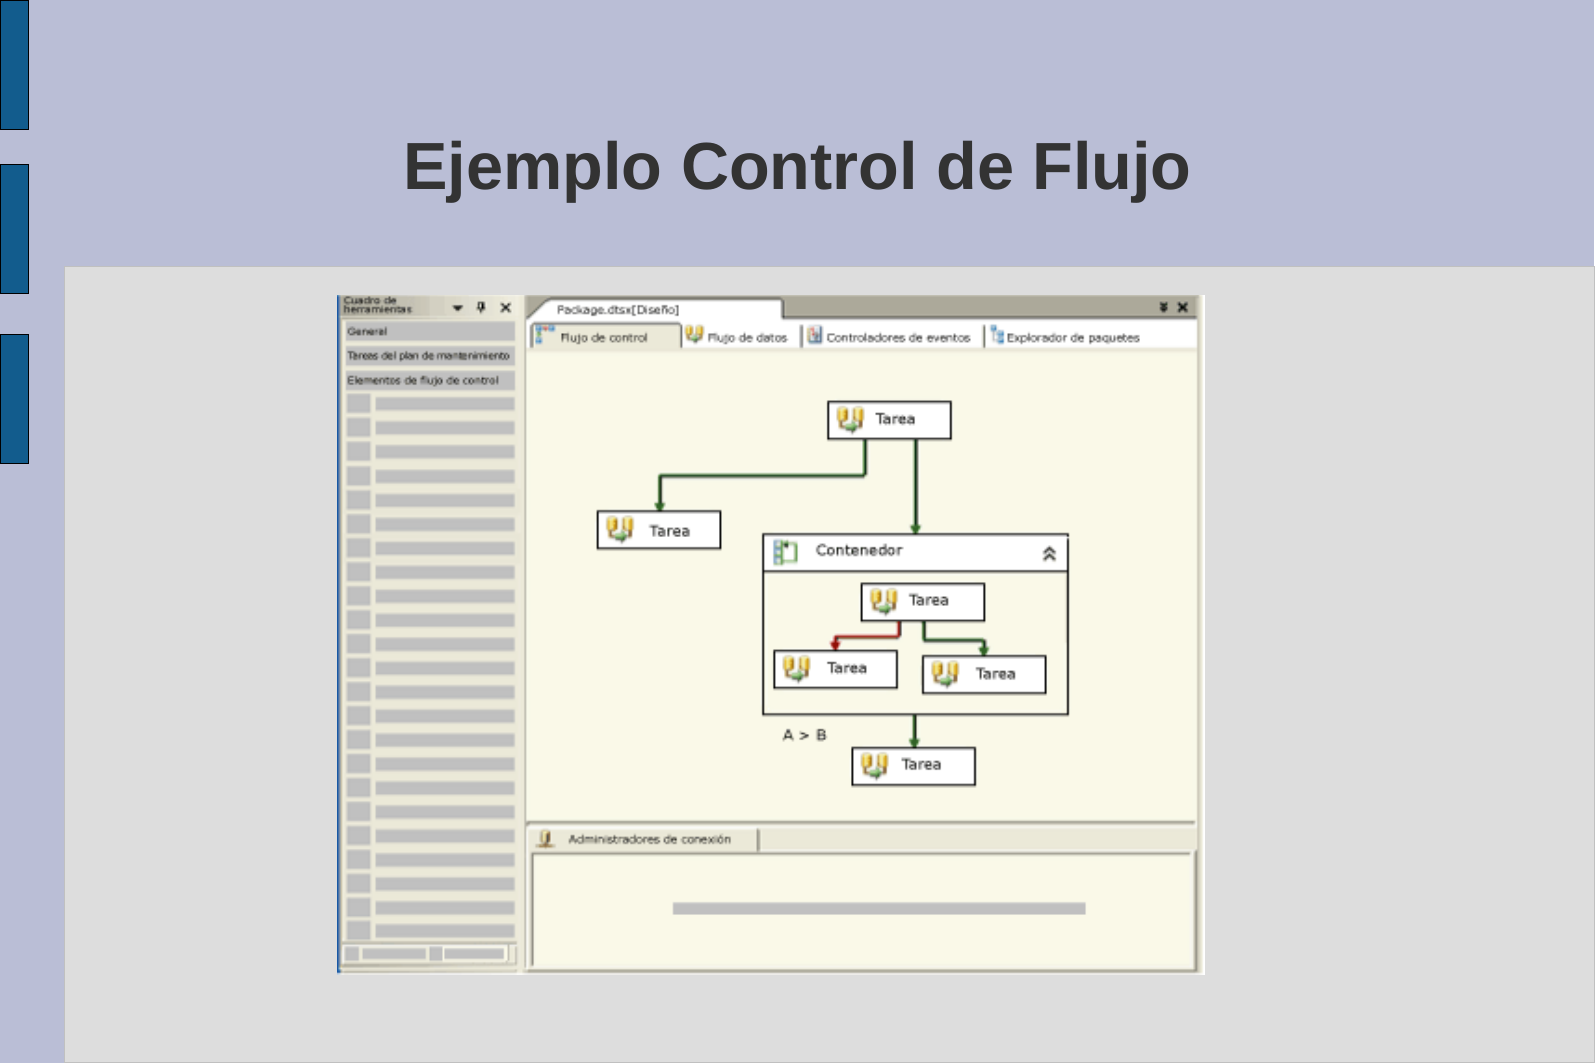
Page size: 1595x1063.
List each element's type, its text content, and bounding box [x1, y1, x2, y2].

picture [337, 295, 1205, 976]
title Ejemplo Control de Flujo [117, 78, 1479, 256]
